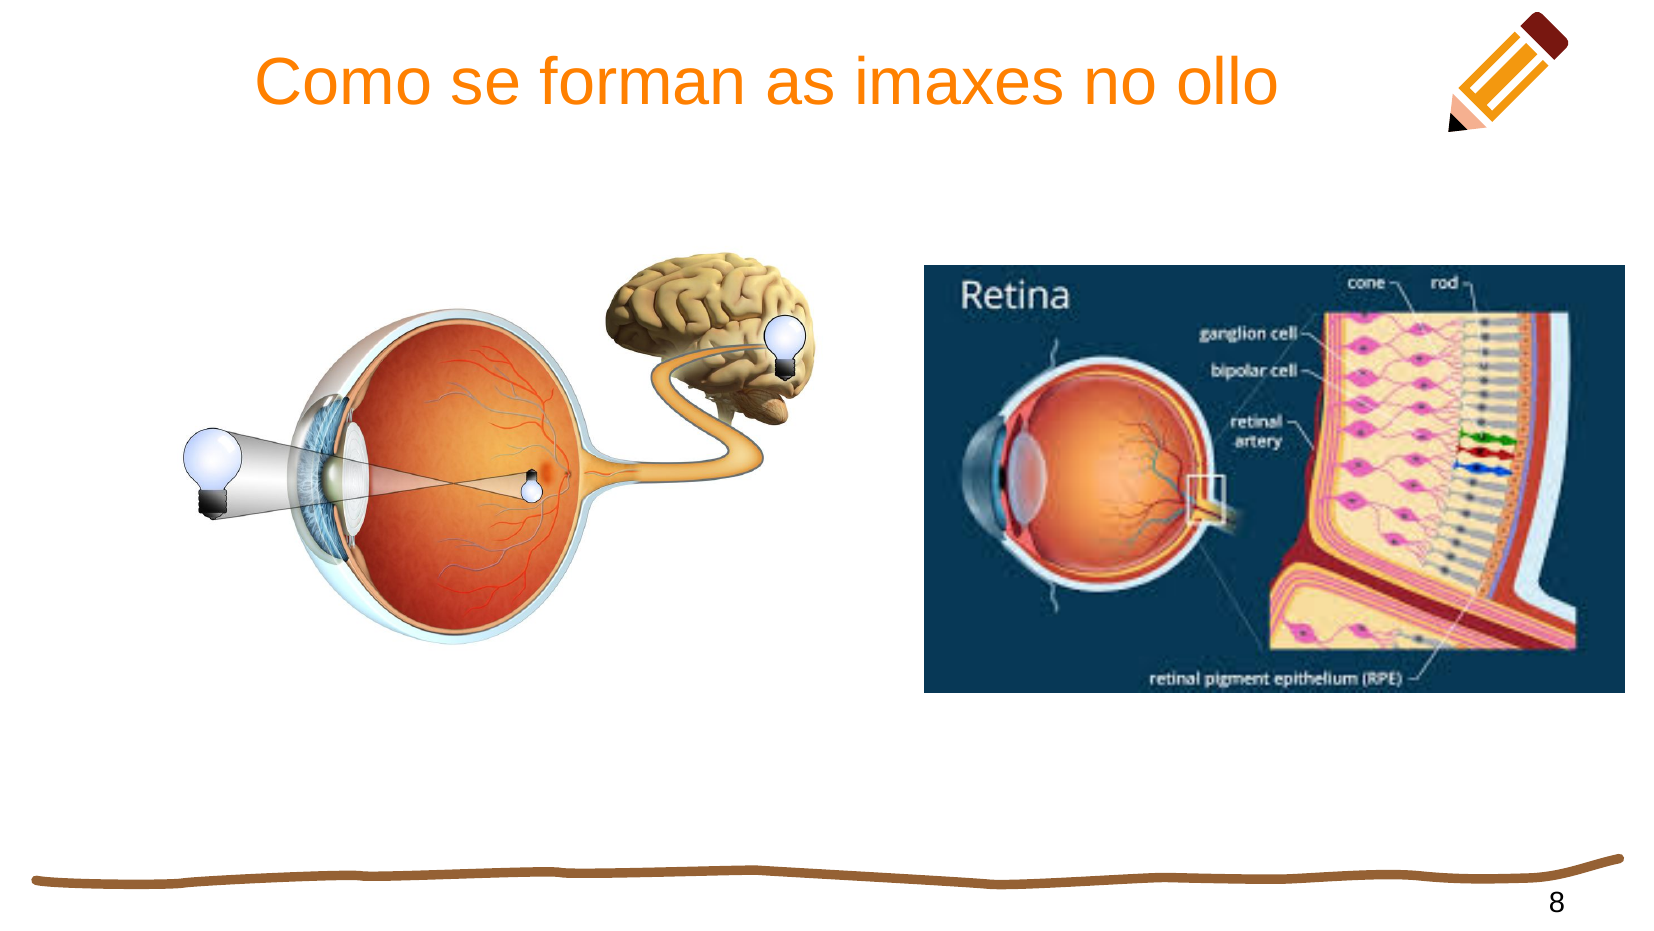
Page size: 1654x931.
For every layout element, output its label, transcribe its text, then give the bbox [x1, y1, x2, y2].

title Como se forman as imaxes no ollo [88, 29, 1447, 133]
picture [924, 265, 1625, 693]
picture [141, 219, 857, 680]
